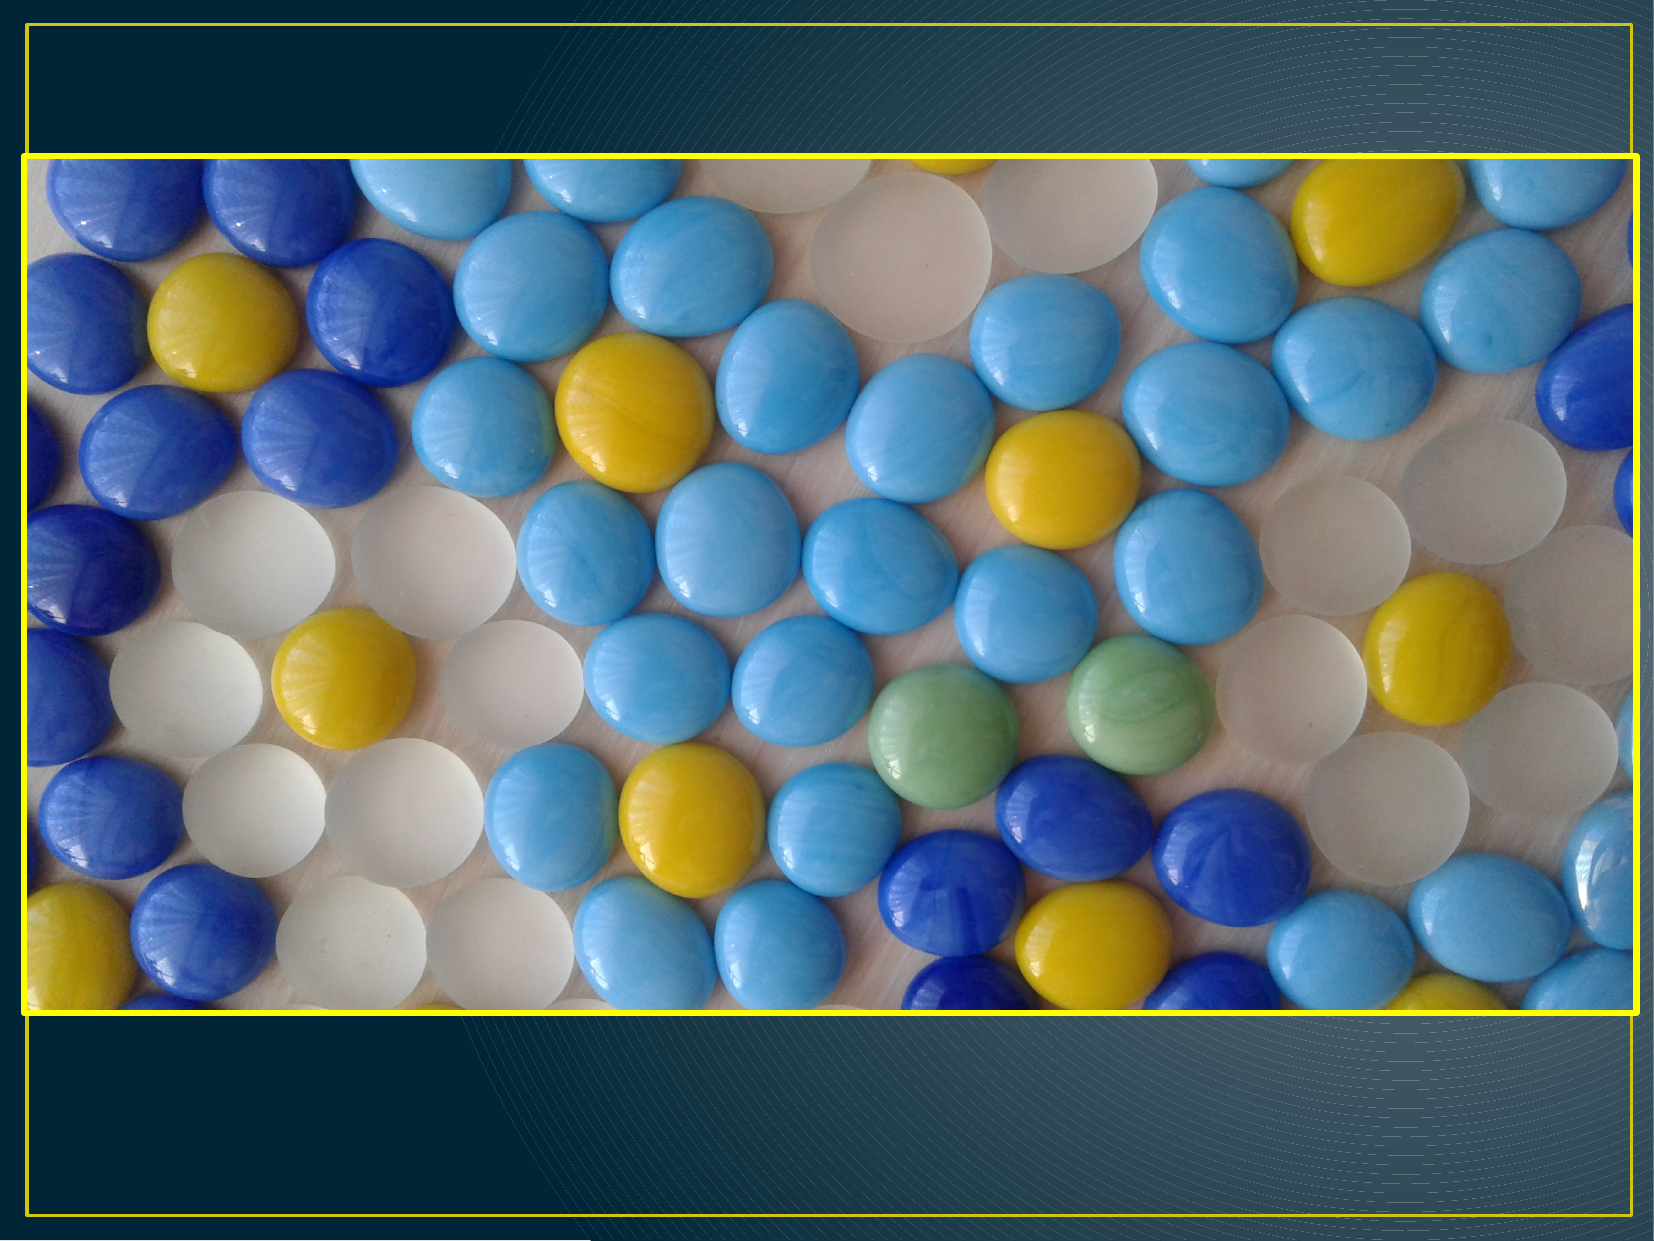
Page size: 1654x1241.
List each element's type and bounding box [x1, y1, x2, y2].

picture [26, 159, 1634, 1010]
